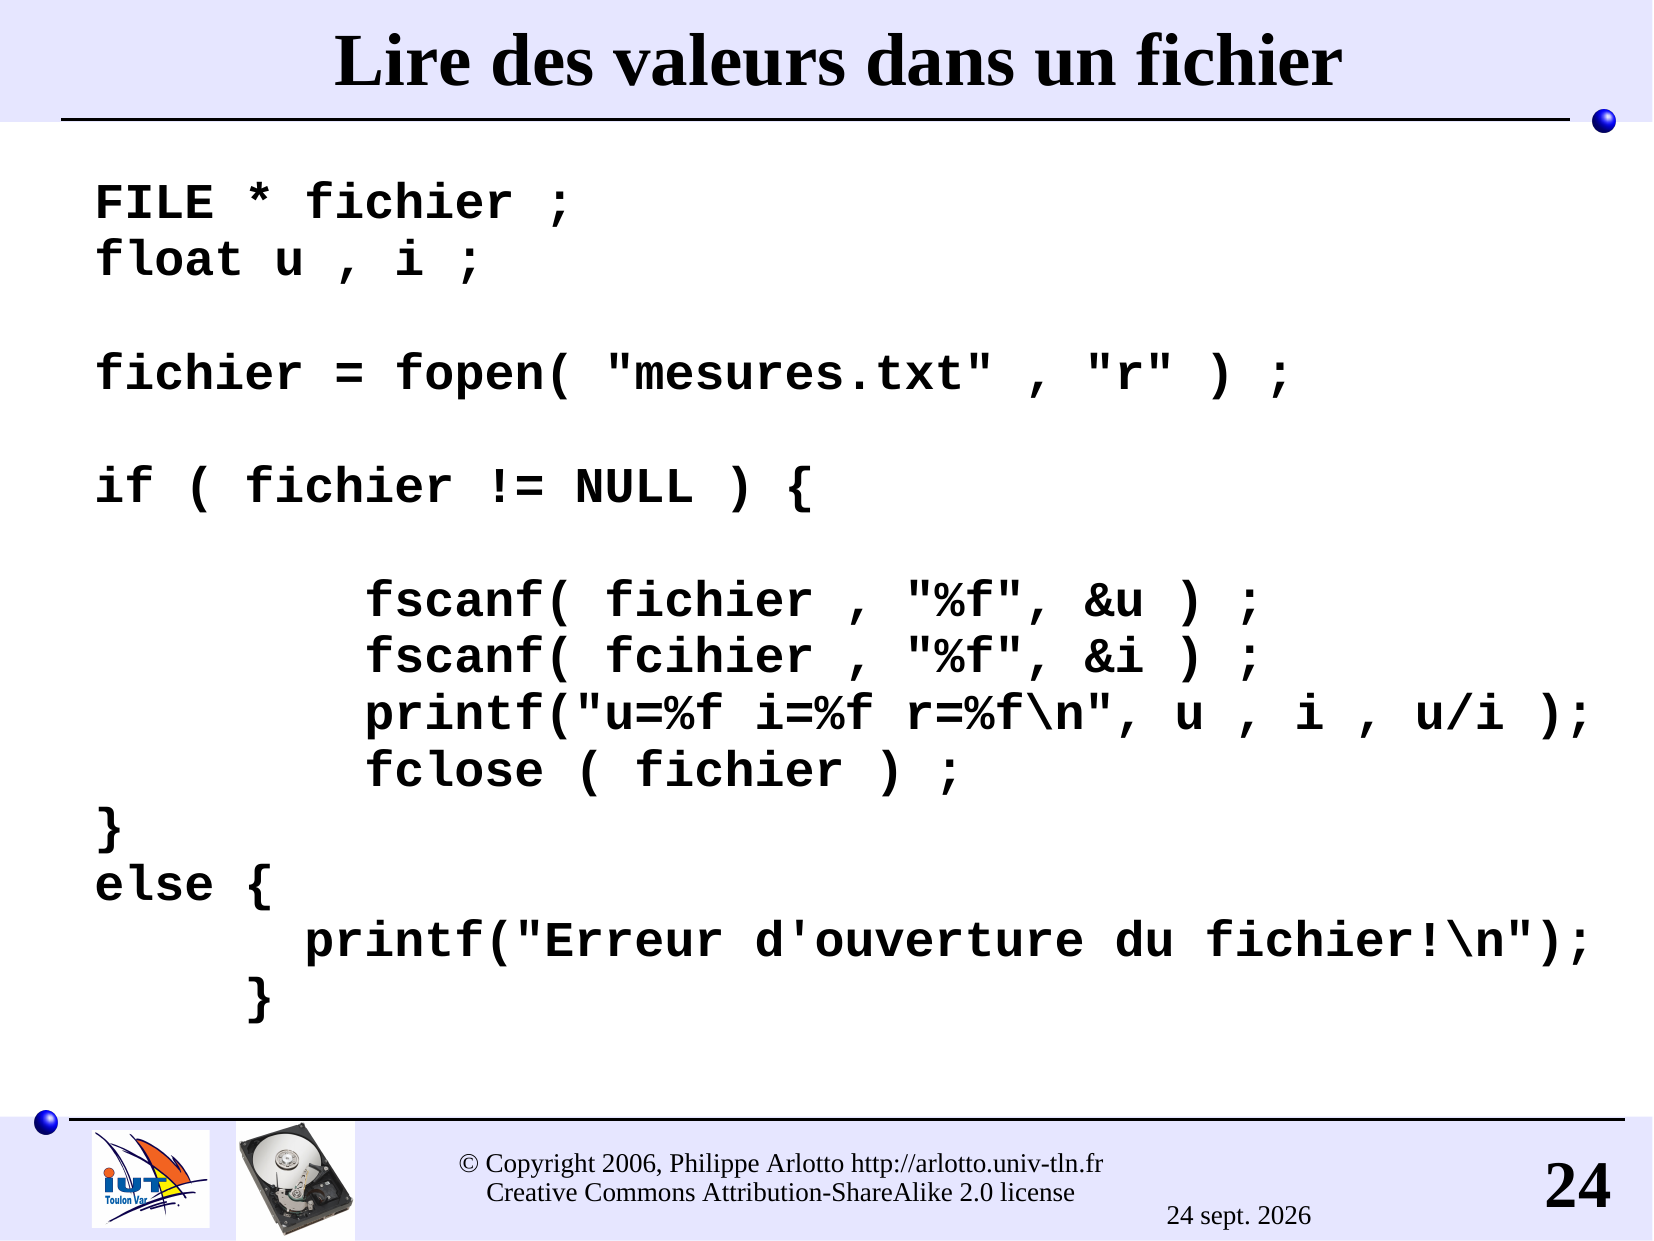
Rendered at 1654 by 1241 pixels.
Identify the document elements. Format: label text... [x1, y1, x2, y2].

picture [236, 1121, 355, 1241]
title Lire des valeurs dans un fichier [95, 11, 1585, 110]
text_box FILE * fichier ; float u , i ; fichier = fopen( "mesures.txt" , "r" ) ; if ( fichier != NULL ) { fscanf( fichier , "%f", &u ) ; fscanf( fcihier , "%f", &i ) ; printf("u=%f i=%f r=%f\n", u , i , u/i ); fclose ( fichier ) ; } else { printf("Erreur d'ouverture du fichier!\n"); } [94, 177, 1625, 1109]
